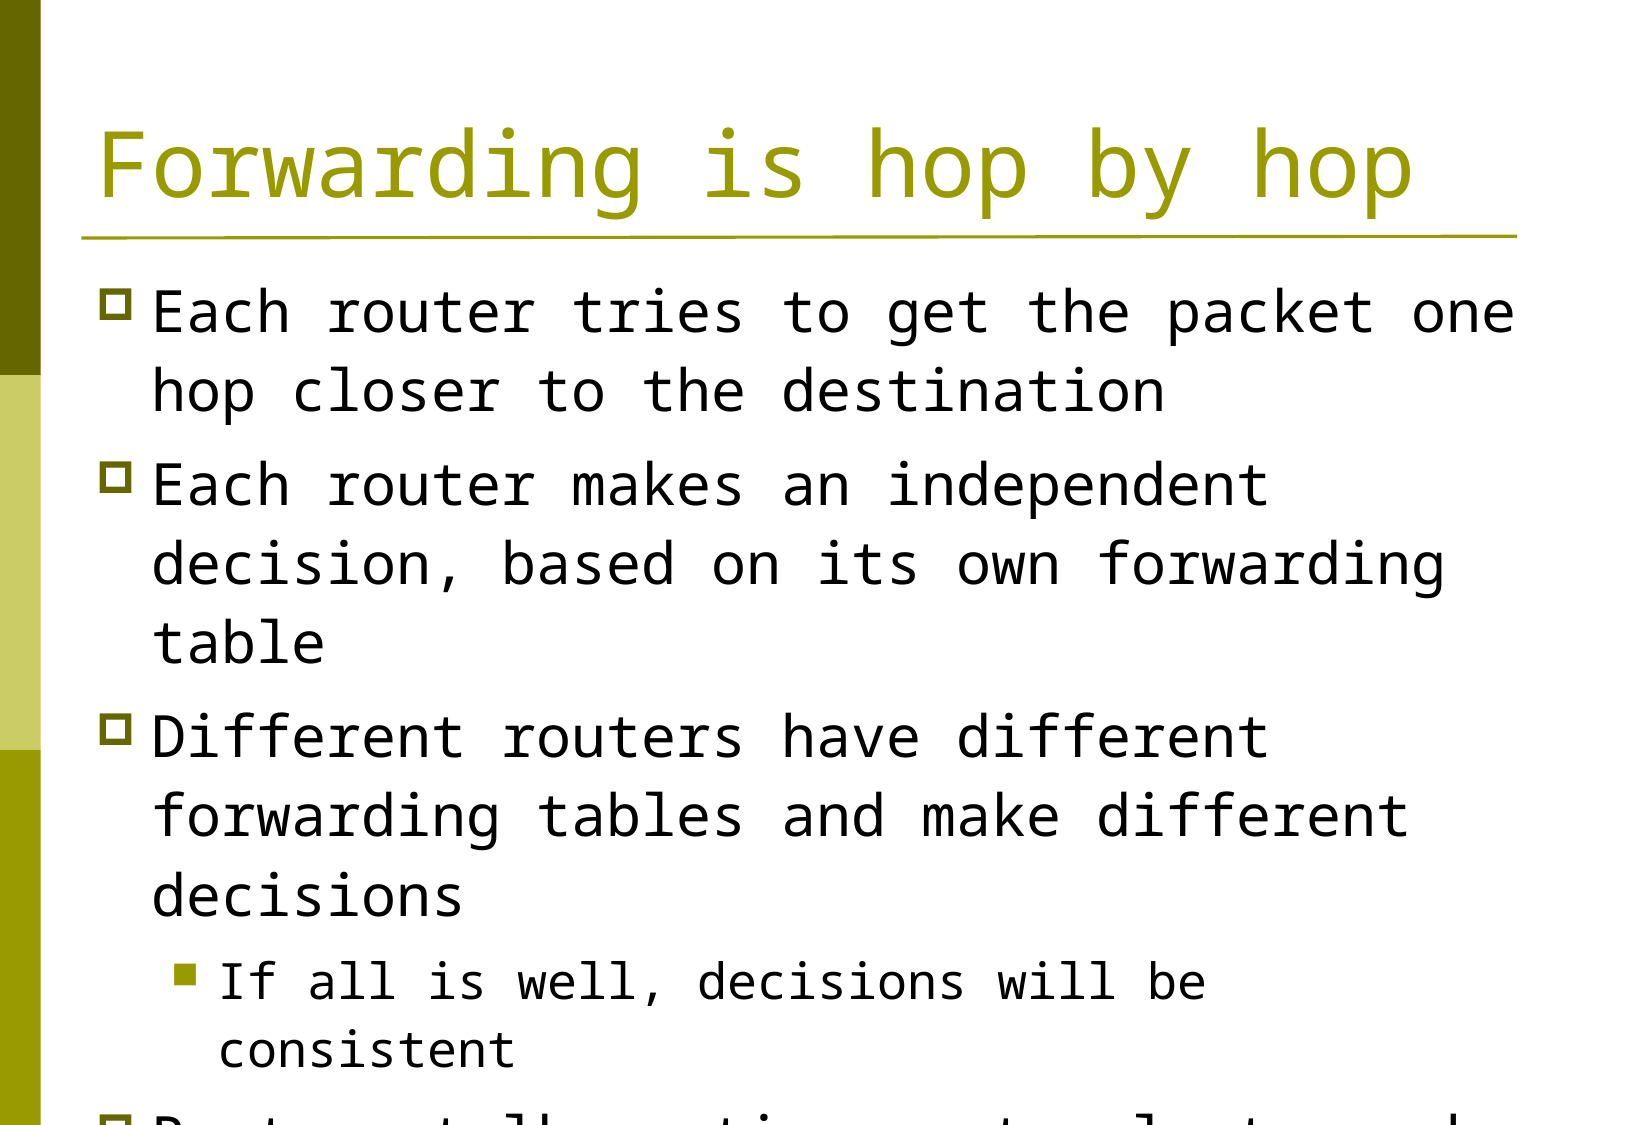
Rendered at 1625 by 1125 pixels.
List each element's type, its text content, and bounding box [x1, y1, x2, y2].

title Forwarding is hop by hop [81, 45, 1544, 233]
list Each router tries to get the packet one hop closer to the destination Each router makes an independent decision, based on its own forwarding table Different routers have different forwarding tables and make different decisions If all is well, decisions will be consistent Routers talk routing protocols to each other, to help update routing and forwarding tables [81, 262, 1544, 1006]
